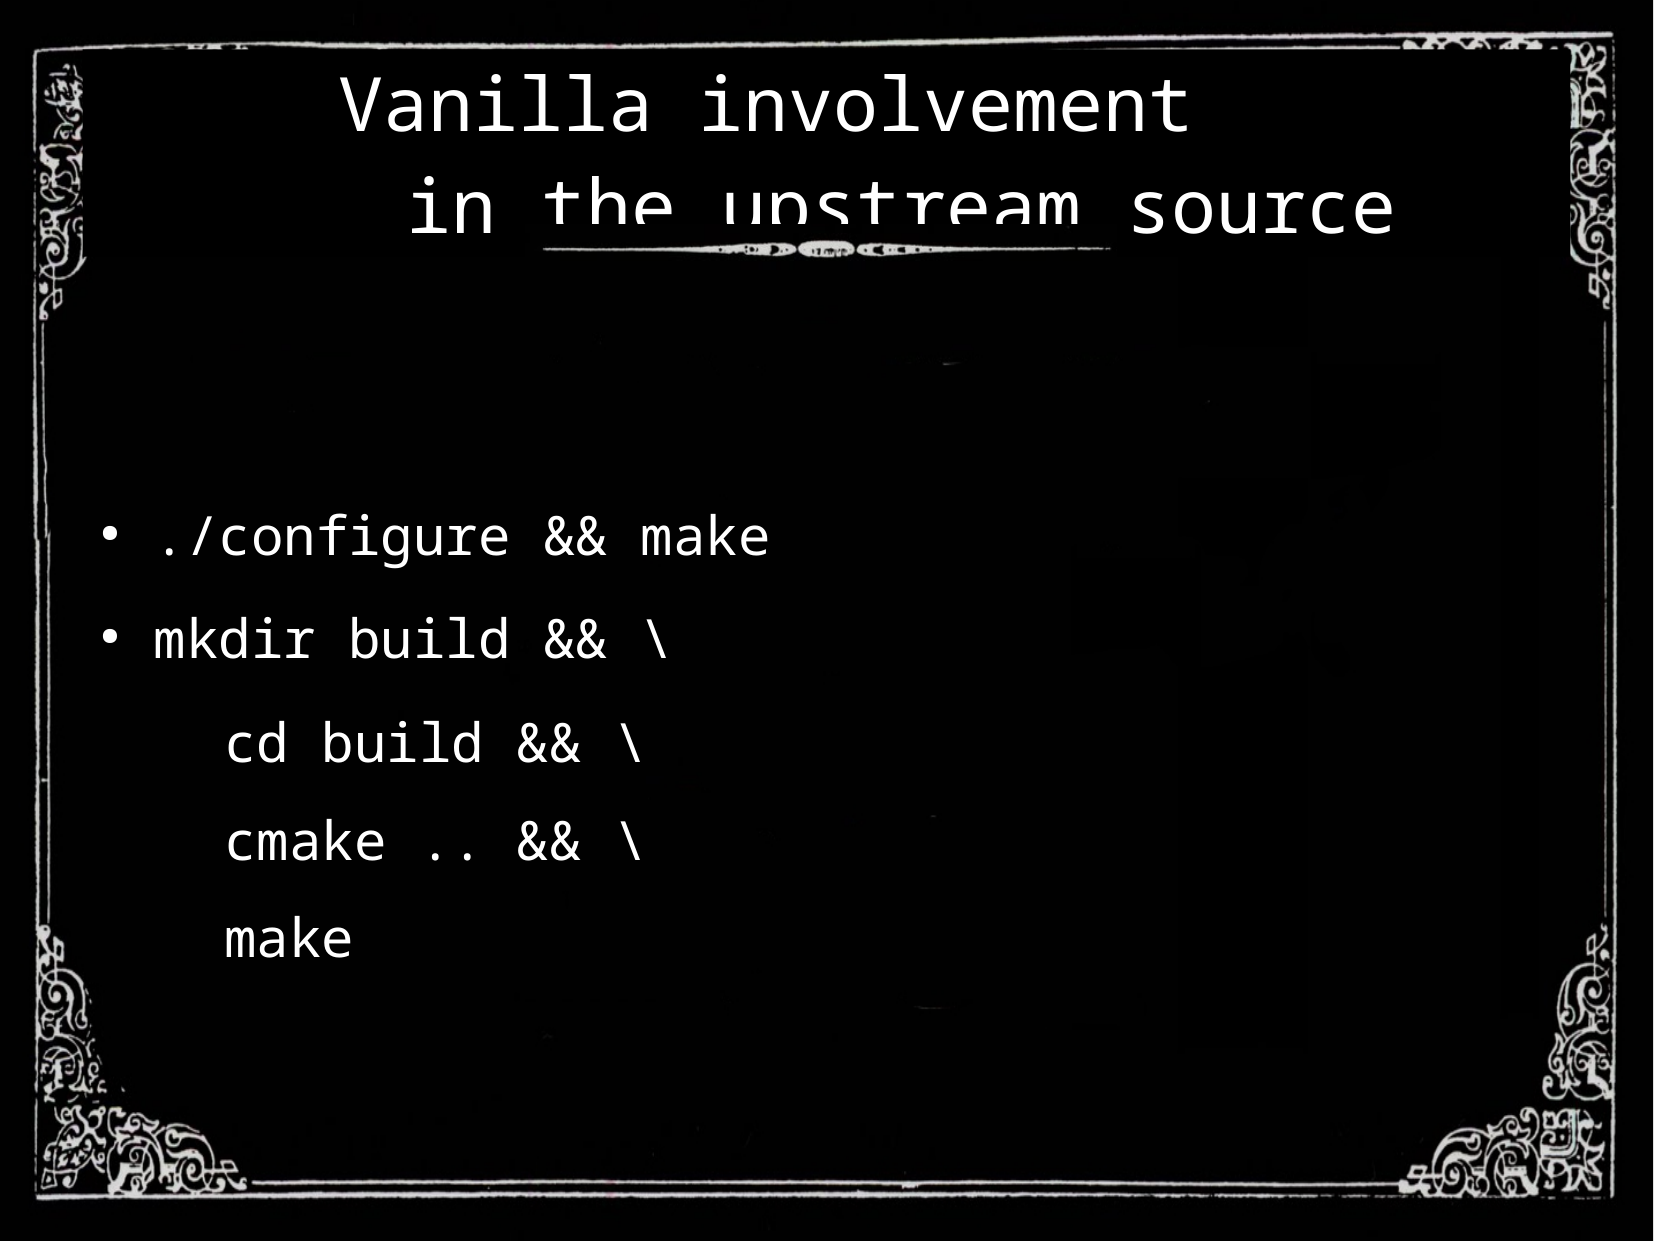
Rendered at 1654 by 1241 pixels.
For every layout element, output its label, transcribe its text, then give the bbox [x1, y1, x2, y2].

list ./configure && make mkdir build && \ cd build && \ cmake .. && \ make [82, 290, 1501, 1109]
title Vanilla involvement in the upstream source [82, 49, 1571, 257]
picture [0, 0, 1654, 1241]
